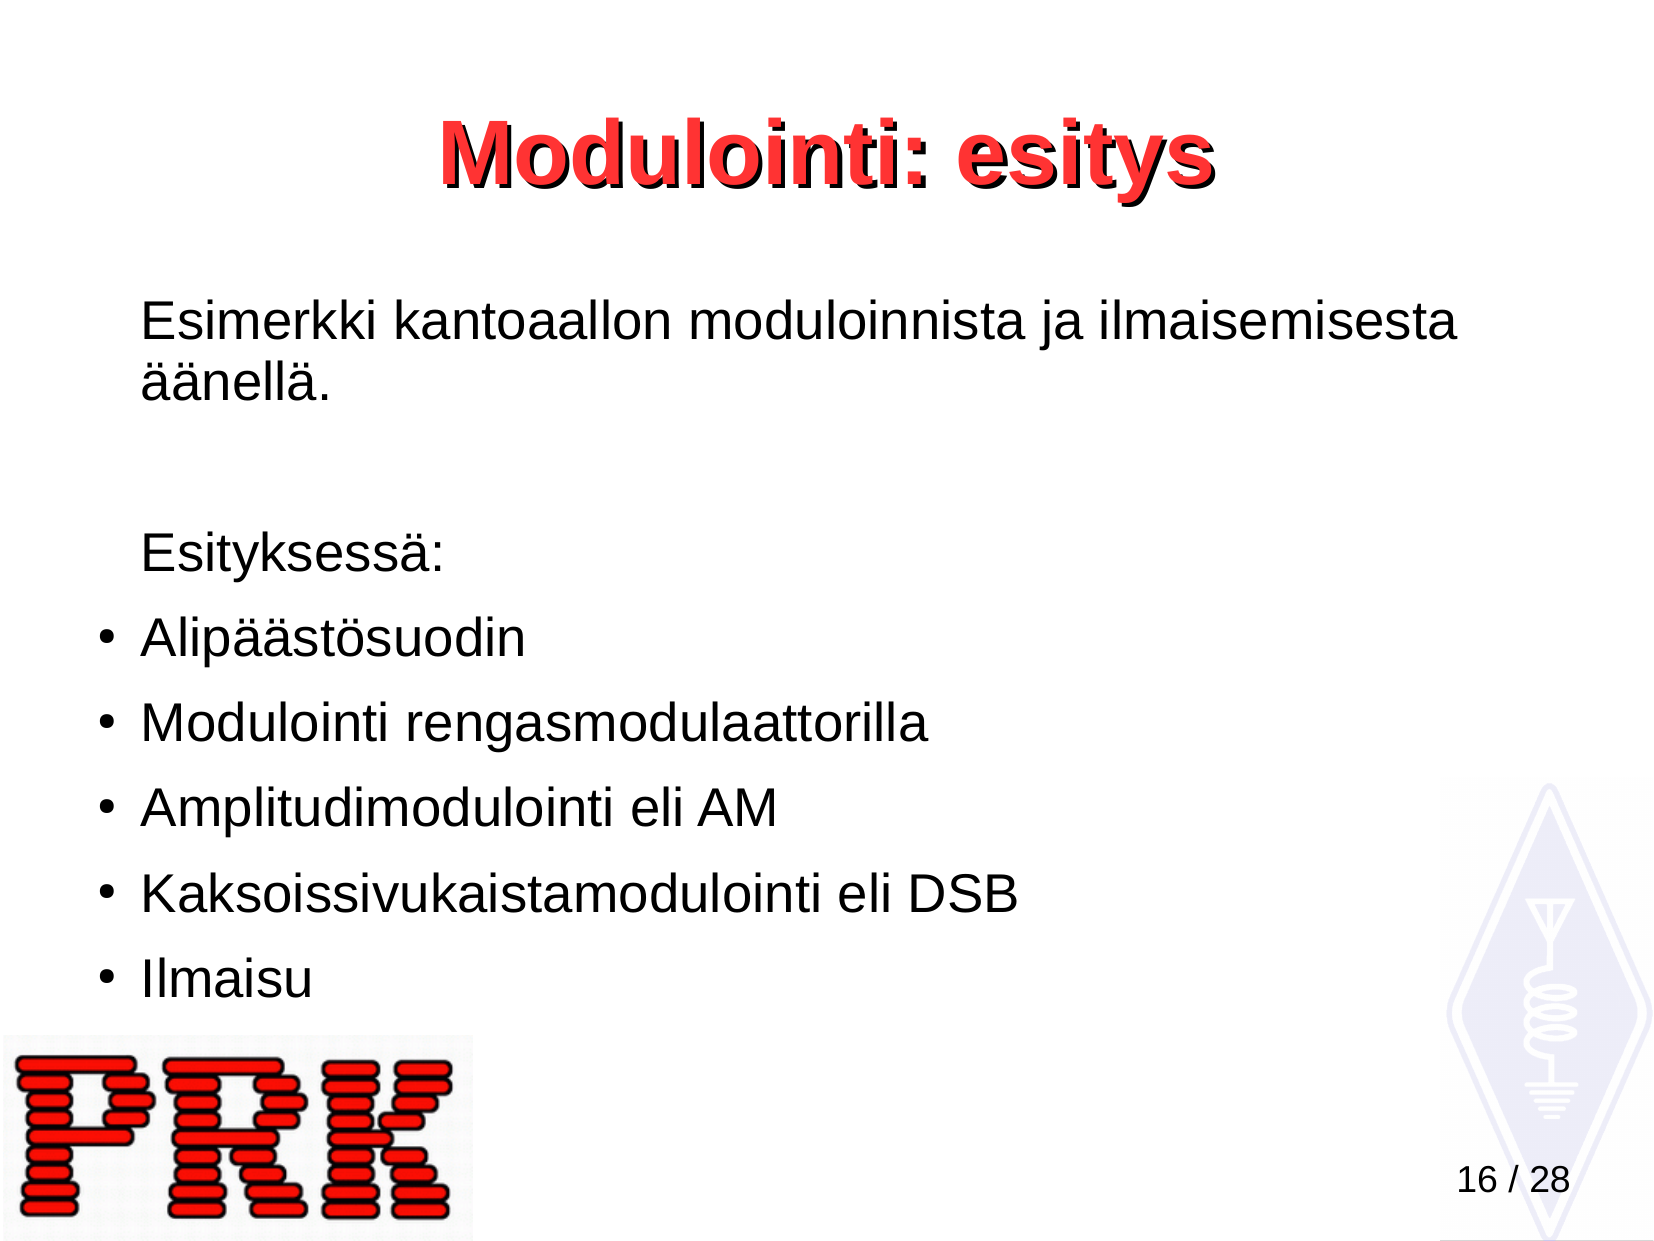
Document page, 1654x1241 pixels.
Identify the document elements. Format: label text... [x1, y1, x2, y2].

list Esimerkki kantoaallon moduloinnista ja ilmaisemisesta äänellä. Esityksessä: Alipäästösuodin Modulointi rengasmodulaattorilla Amplitudimodulointi eli AM Kaksoissivukaistamodulointi eli DSB Ilmaisu [82, 290, 1571, 1010]
title Modulointi: esitys [82, 49, 1571, 257]
picture [3, 1035, 473, 1241]
picture [1440, 777, 1654, 1241]
